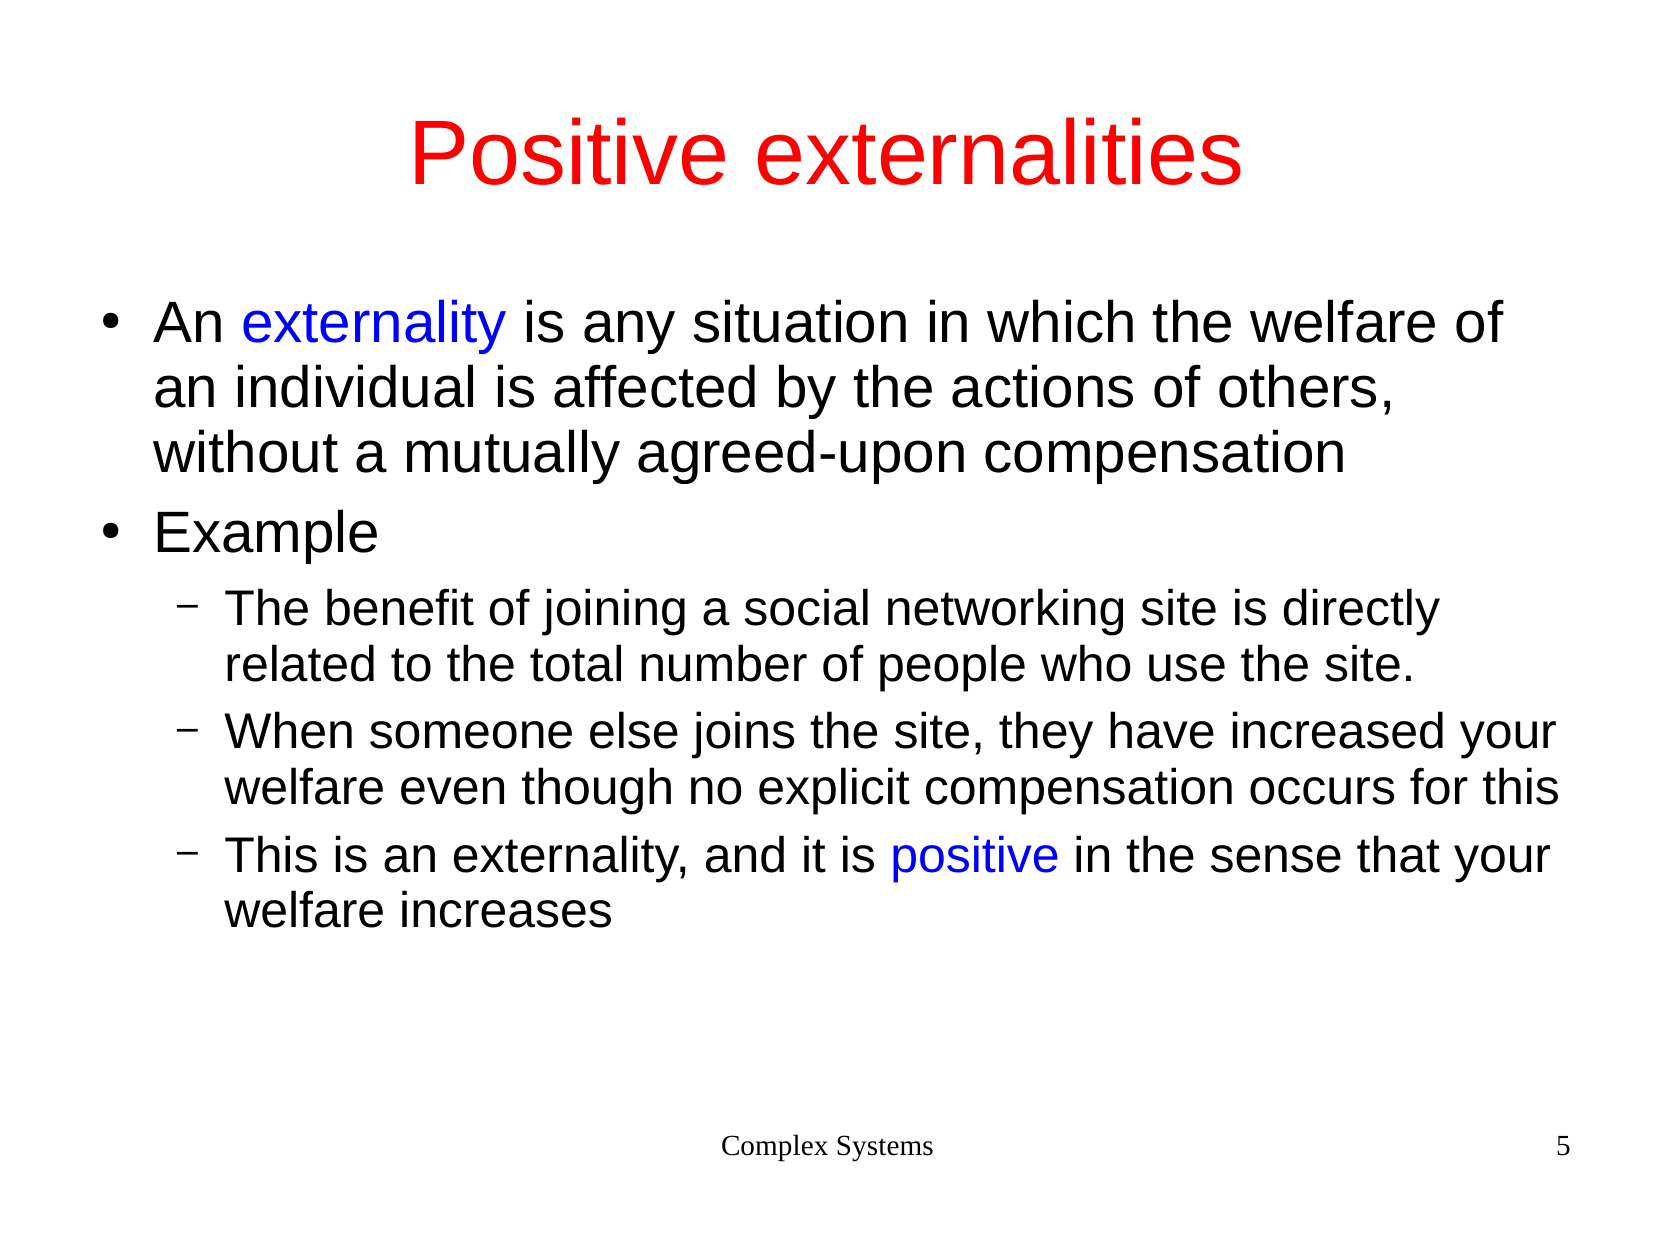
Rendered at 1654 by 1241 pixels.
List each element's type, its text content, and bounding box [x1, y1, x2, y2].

list An externality is any situation in which the welfare of an individual is affected by the actions of others, without a mutually agreed-upon compensation Example The benefit of joining a social networking site is directly related to the total number of people who use the site. When someone else joins the site, they have increased your welfare even though no explicit compensation occurs for this This is an externality, and it is positive in the sense that your welfare increases [82, 290, 1571, 1109]
title Positive externalities [82, 49, 1571, 257]
